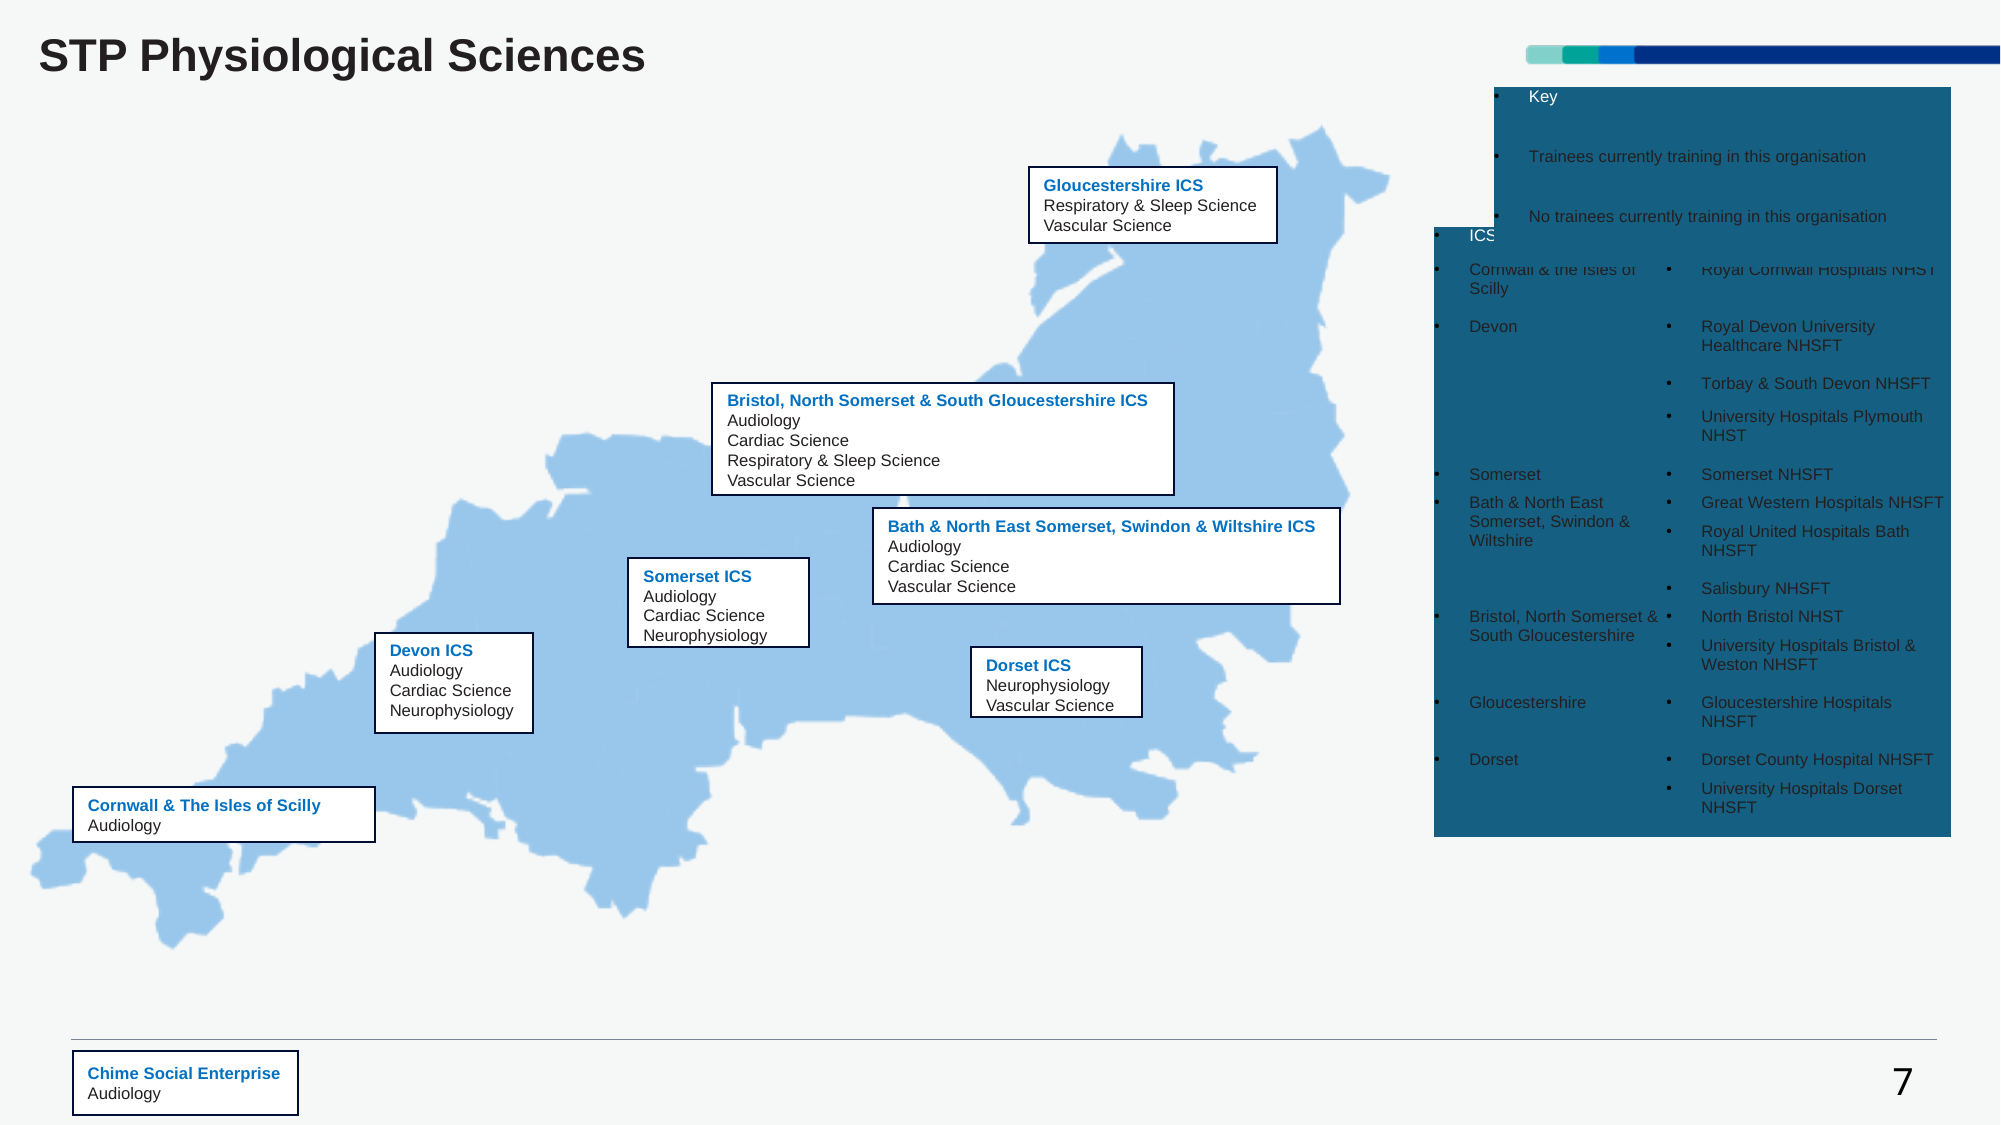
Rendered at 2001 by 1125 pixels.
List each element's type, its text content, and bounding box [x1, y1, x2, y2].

text_box Bath & North East Somerset, Swindon & Wiltshire ICS Audiology Cardiac Science Vascular Science [873, 508, 1340, 604]
table_cell Gloucestershire [1434, 693, 1666, 751]
table_cell No trainees currently training in this organisation [1494, 207, 1893, 267]
text_box STP Physiological Sciences [23, 17, 915, 89]
text_box Cornwall & The Isles of Scilly Audiology [73, 787, 375, 842]
table_header ICS [1434, 227, 1494, 260]
text_box Bristol, North Somerset & South Gloucestershire ICS Audiology Cardiac Science Respiratory & Sleep Science Vascular Science [712, 383, 1174, 495]
table_cell Dorset [1434, 751, 1666, 837]
table_cell Somerset NHSFT [1666, 465, 1951, 493]
table_cell [1893, 207, 1951, 267]
table_cell North Bristol NHST [1666, 608, 1951, 636]
table_cell Salisbury NHSFT [1666, 579, 1951, 608]
table_cell Royal United Hospitals Bath NHSFT [1666, 522, 1951, 579]
table_cell University Hospitals Dorset NHSFT [1666, 779, 1951, 837]
text_box Dorset ICS Neurophysiology Vascular Science [971, 647, 1142, 717]
table_cell Torbay & South Devon NHSFT [1666, 374, 1951, 408]
table_cell Dorset County Hospital NHSFT [1666, 751, 1951, 779]
table_cell Bath & North East Somerset, Swindon & Wiltshire [1434, 493, 1666, 608]
table_cell [1893, 147, 1951, 207]
table_cell University Hospitals Plymouth NHST [1666, 408, 1951, 465]
text_box Gloucestershire ICS Respiratory & Sleep Science Vascular Science [1029, 167, 1277, 243]
table_cell Gloucestershire Hospitals NHSFT [1666, 693, 1951, 751]
table_cell University Hospitals Bristol & Weston NHSFT [1666, 636, 1951, 693]
text_box Chime Social Enterprise Audiology [73, 1051, 298, 1115]
table_cell Great Western Hospitals NHSFT [1666, 493, 1951, 522]
table_cell Somerset [1434, 465, 1666, 493]
table_cell Cornwall & the Isles of Scilly [1434, 260, 1666, 317]
table_header [1893, 87, 1951, 147]
table_header Key [1494, 87, 1893, 147]
table_cell Devon [1434, 317, 1666, 465]
table_cell Royal Cornwall Hospitals NHST [1666, 267, 1951, 317]
text_box Somerset ICS Audiology Cardiac Science Neurophysiology [628, 558, 809, 647]
picture [21, 117, 1404, 976]
text_box Devon ICS Audiology Cardiac Science Neurophysiology [375, 633, 533, 733]
table_cell Royal Devon University Healthcare NHSFT [1666, 317, 1951, 374]
table_cell Trainees currently training in this organisation [1494, 147, 1893, 207]
table_cell Bristol, North Somerset & South Gloucestershire [1434, 608, 1666, 693]
